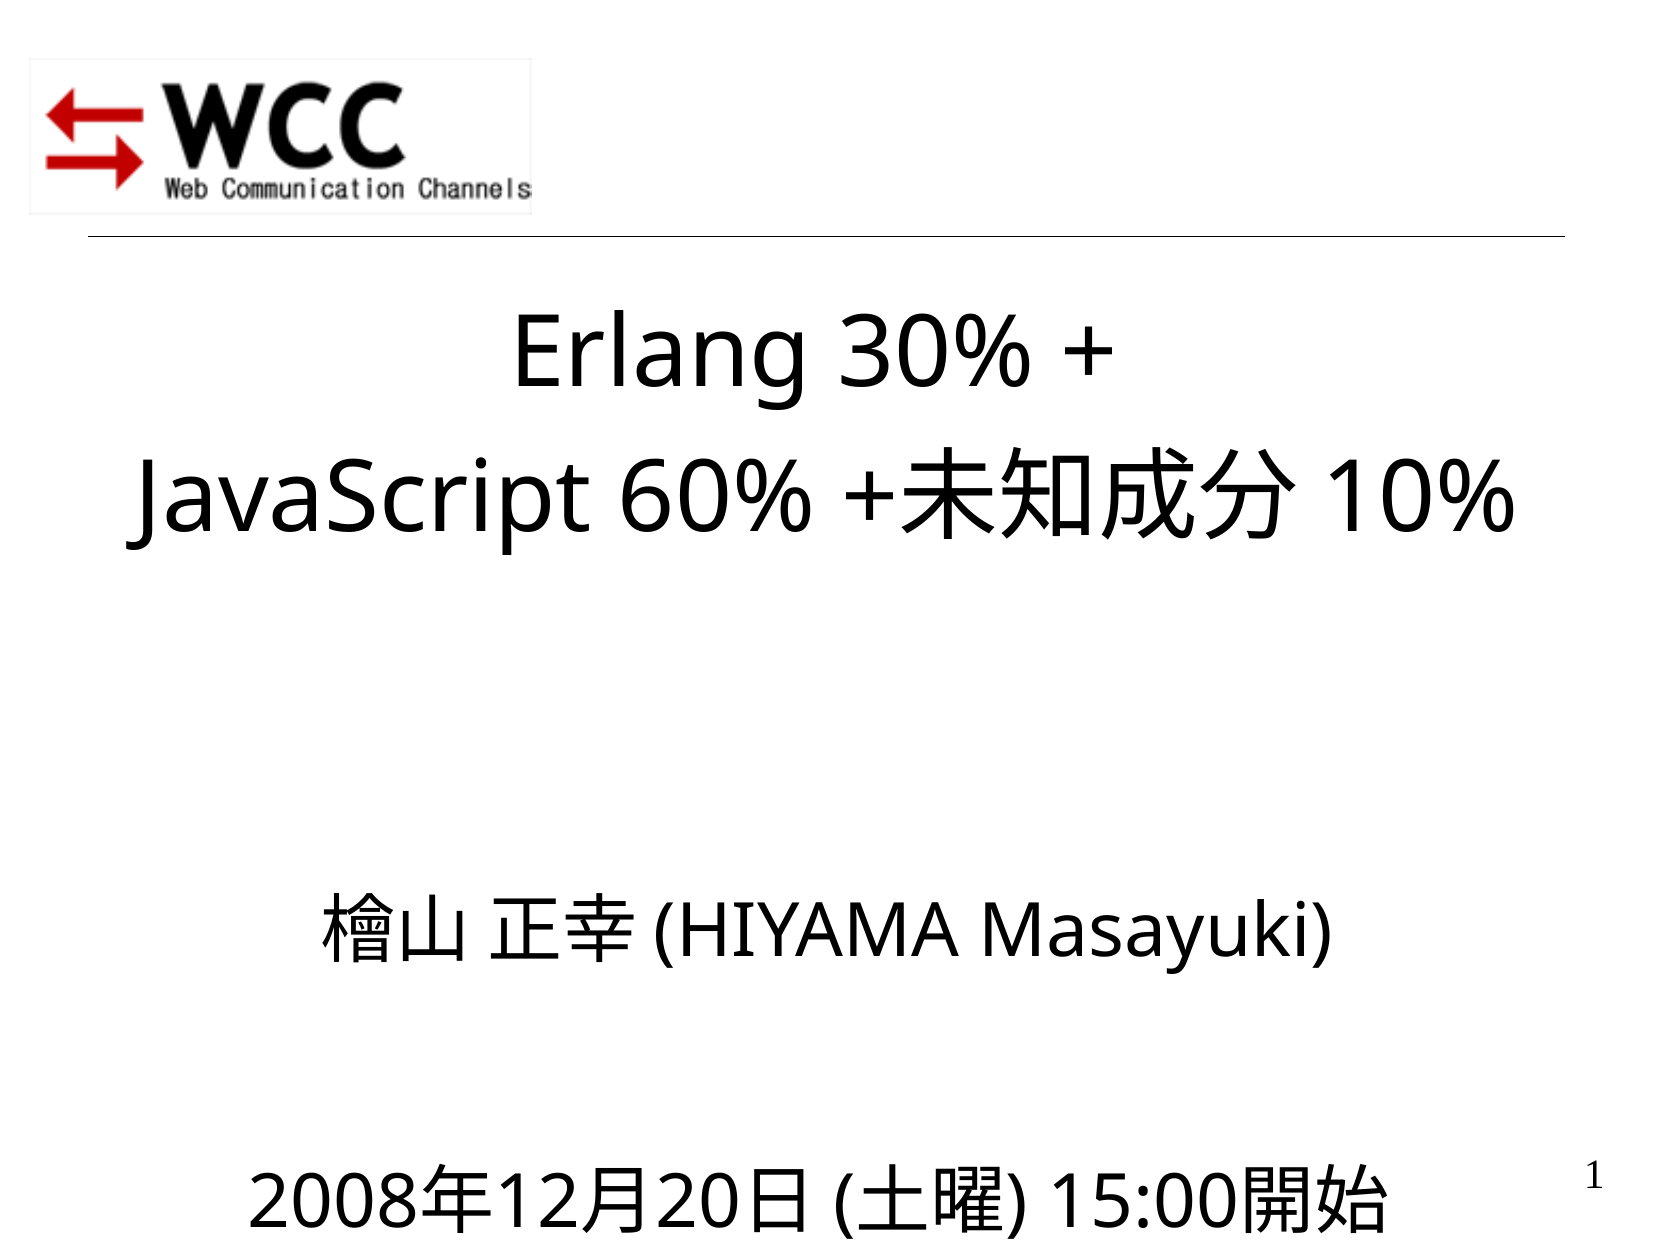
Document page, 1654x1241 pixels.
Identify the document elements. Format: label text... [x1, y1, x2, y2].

picture [29, 58, 532, 215]
list 檜山 正幸 (HIYAMA Masayuki) 2008年12月20日 (土曜) 15:00開始 [82, 869, 1571, 1182]
title Erlang 30% + JavaScript 60% +未知成分 10% [88, 316, 1565, 524]
